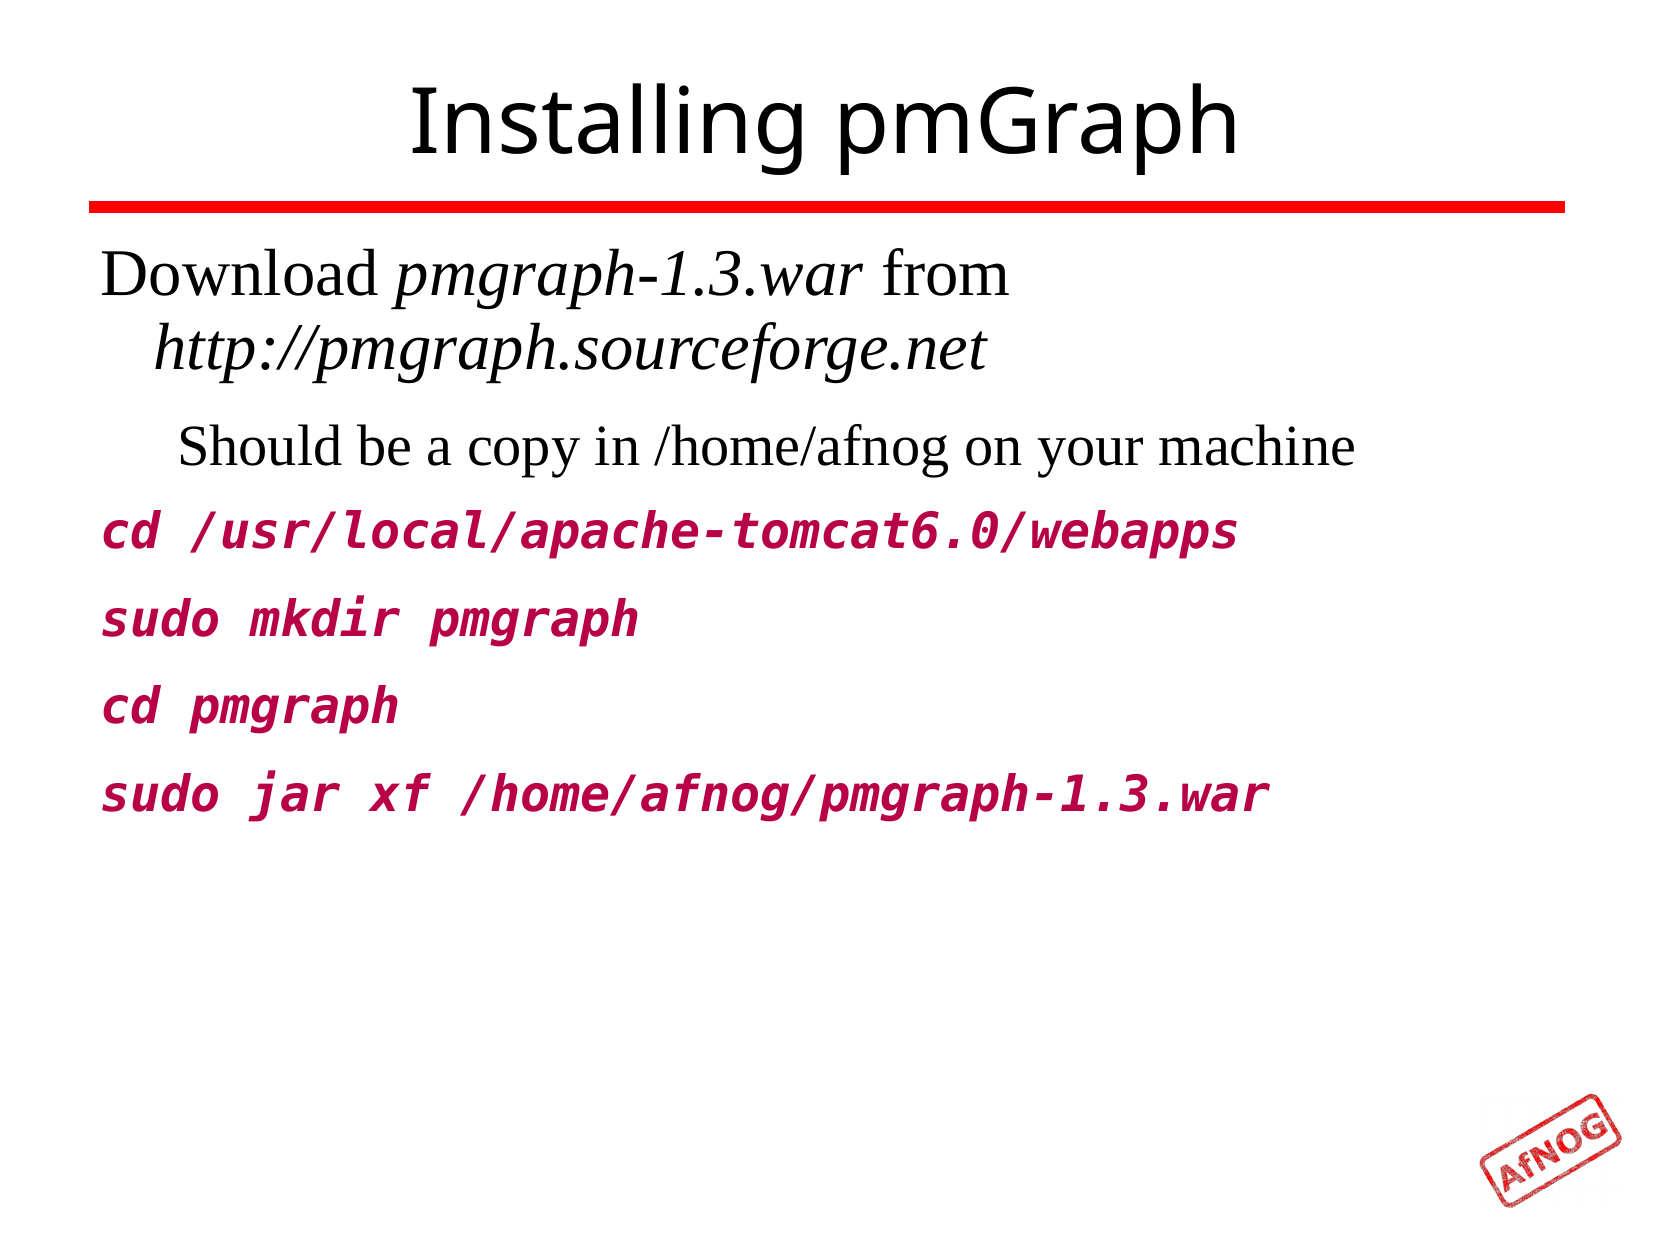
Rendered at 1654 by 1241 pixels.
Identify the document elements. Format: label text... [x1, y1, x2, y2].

title Installing pmGraph [88, 29, 1565, 207]
list Download pmgraph-1.3.war from http://pmgraph.sourceforge.net Should be a copy in /home/afnog on your machine cd /usr/local/apache-tomcat6.0/webapps sudo mkdir pmgraph cd pmgraph sudo jar xf /home/afnog/pmgraph-1.3.war [82, 236, 1571, 1123]
picture [1476, 1090, 1625, 1211]
